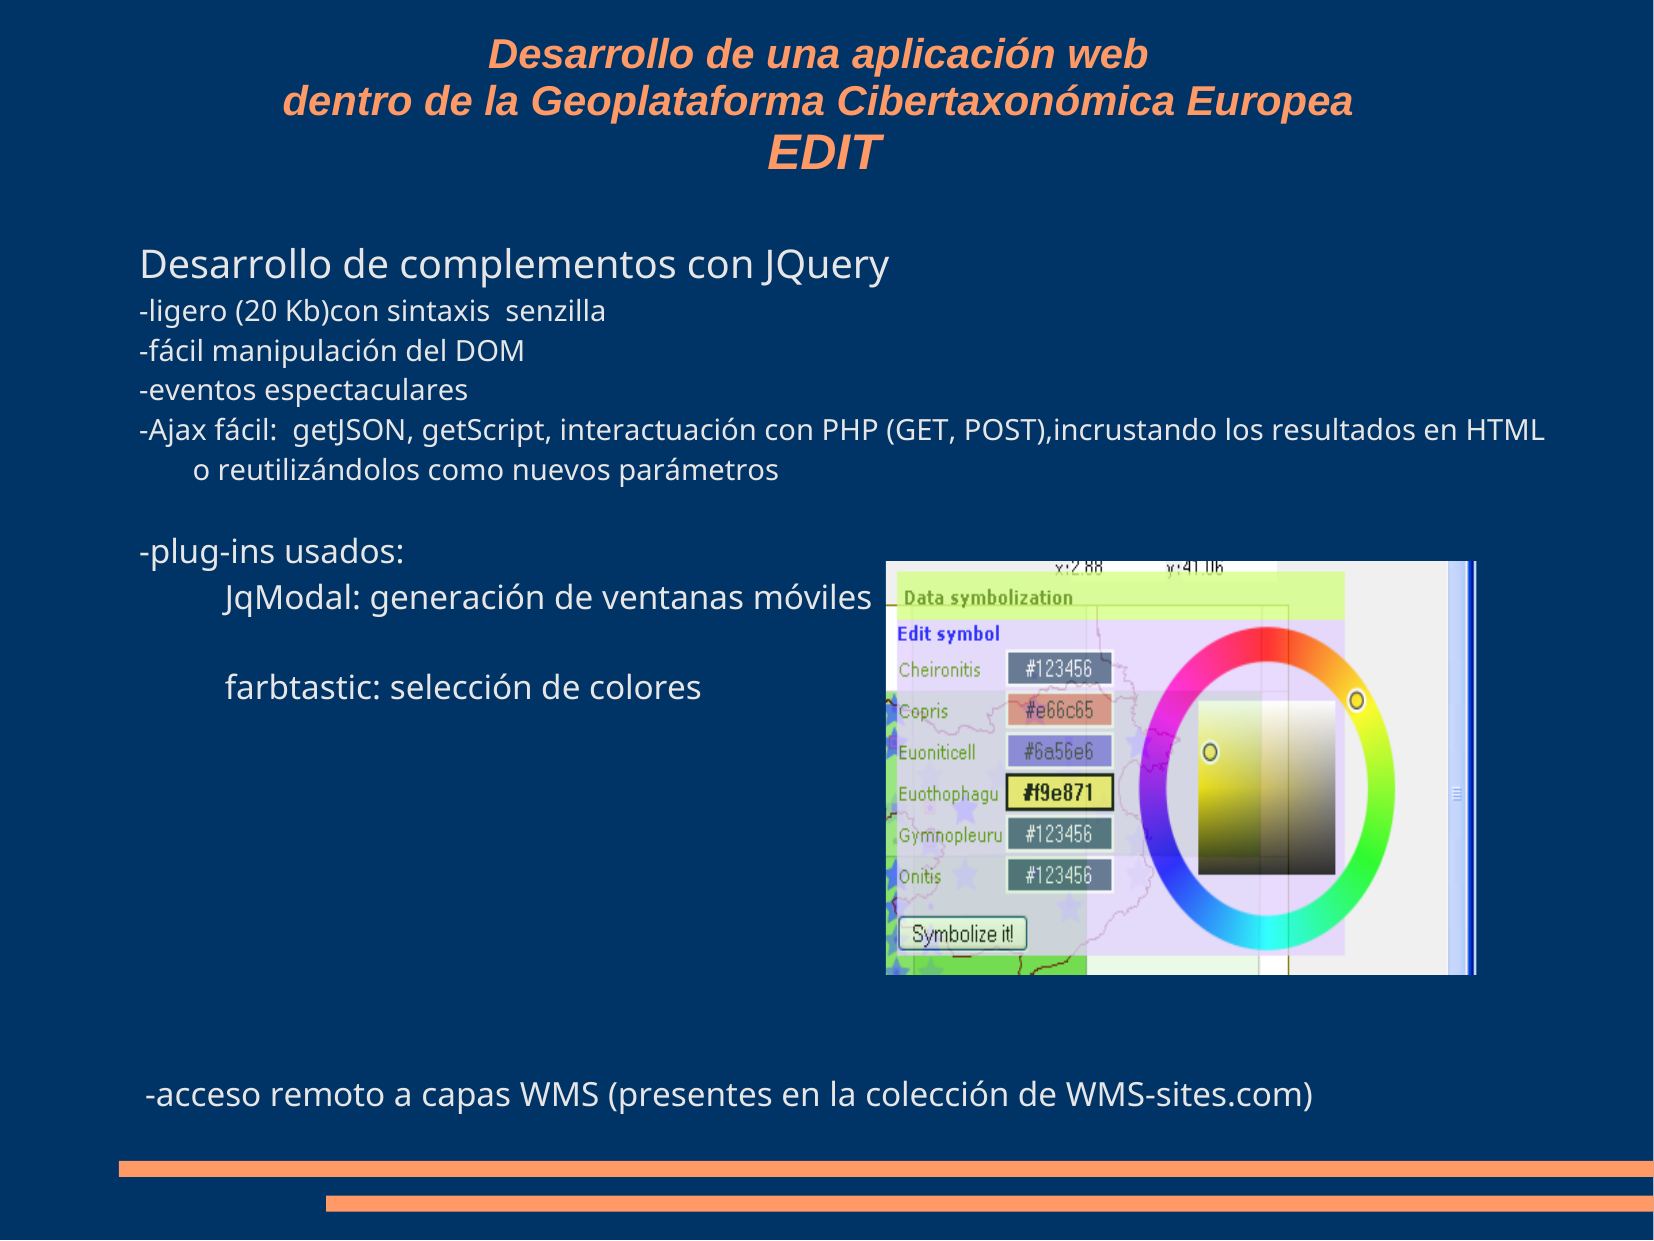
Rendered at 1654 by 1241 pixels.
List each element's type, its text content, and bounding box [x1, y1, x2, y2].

picture [885, 561, 1477, 975]
title Desarrollo de una aplicación web dentro de la Geoplataforma Cibertaxonómica Europea EDIT [118, 29, 1531, 182]
list Desarrollo de complementos con JQuery -ligero (20 Kb)con sintaxis senzilla -fácil manipulación del DOM -eventos espectaculares -Ajax fácil: getJSON, getScript, interactuación con PHP (GET, POST),incrustando los resultados en HTML o reutilizándolos como nuevos parámetros -plug-ins usados: JqModal: generación de ventanas móviles farbtastic: selección de colores -acceso remoto a capas WMS (presentes en la colección de WMS-sites.com) [121, 236, 1561, 1241]
